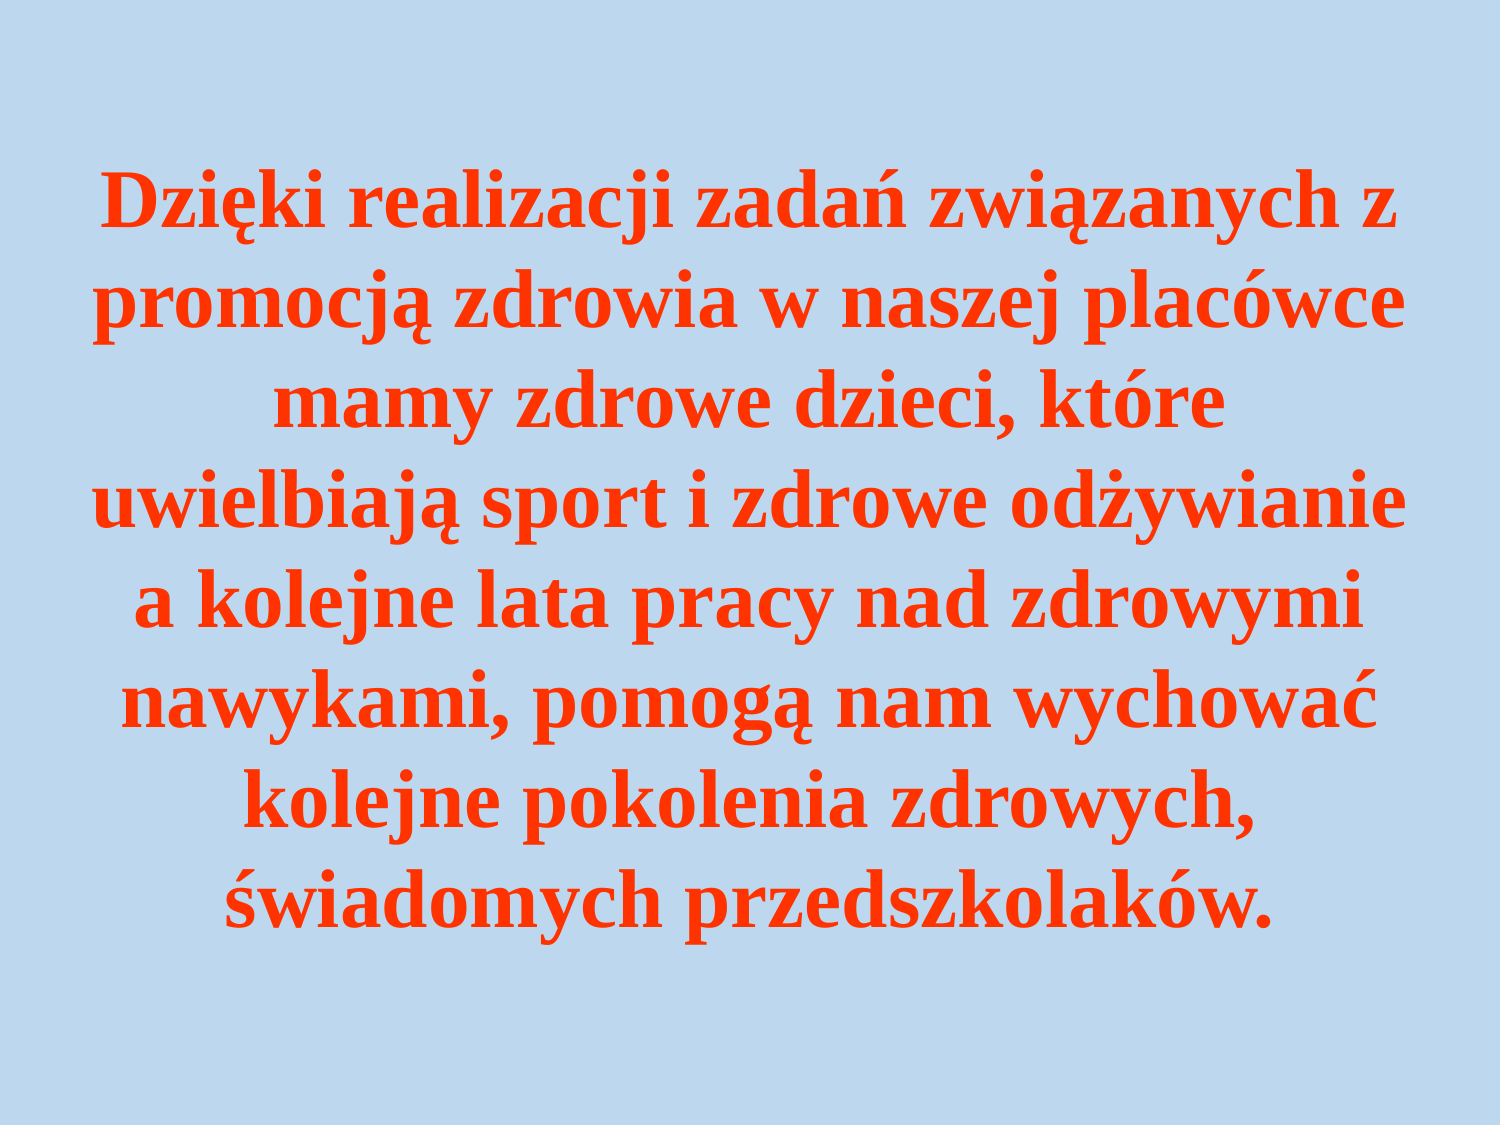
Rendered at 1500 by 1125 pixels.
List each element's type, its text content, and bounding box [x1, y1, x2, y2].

list Dzięki realizacji zadań związanych z promocją zdrowia w naszej placówce mamy zdrowe dzieci, które uwielbiają sport i zdrowe odżywianie a kolejne lata pracy nad zdrowymi nawykami, pomogą nam wychować kolejne pokolenia zdrowych, świadomych przedszkolaków. [75, 137, 1425, 1005]
